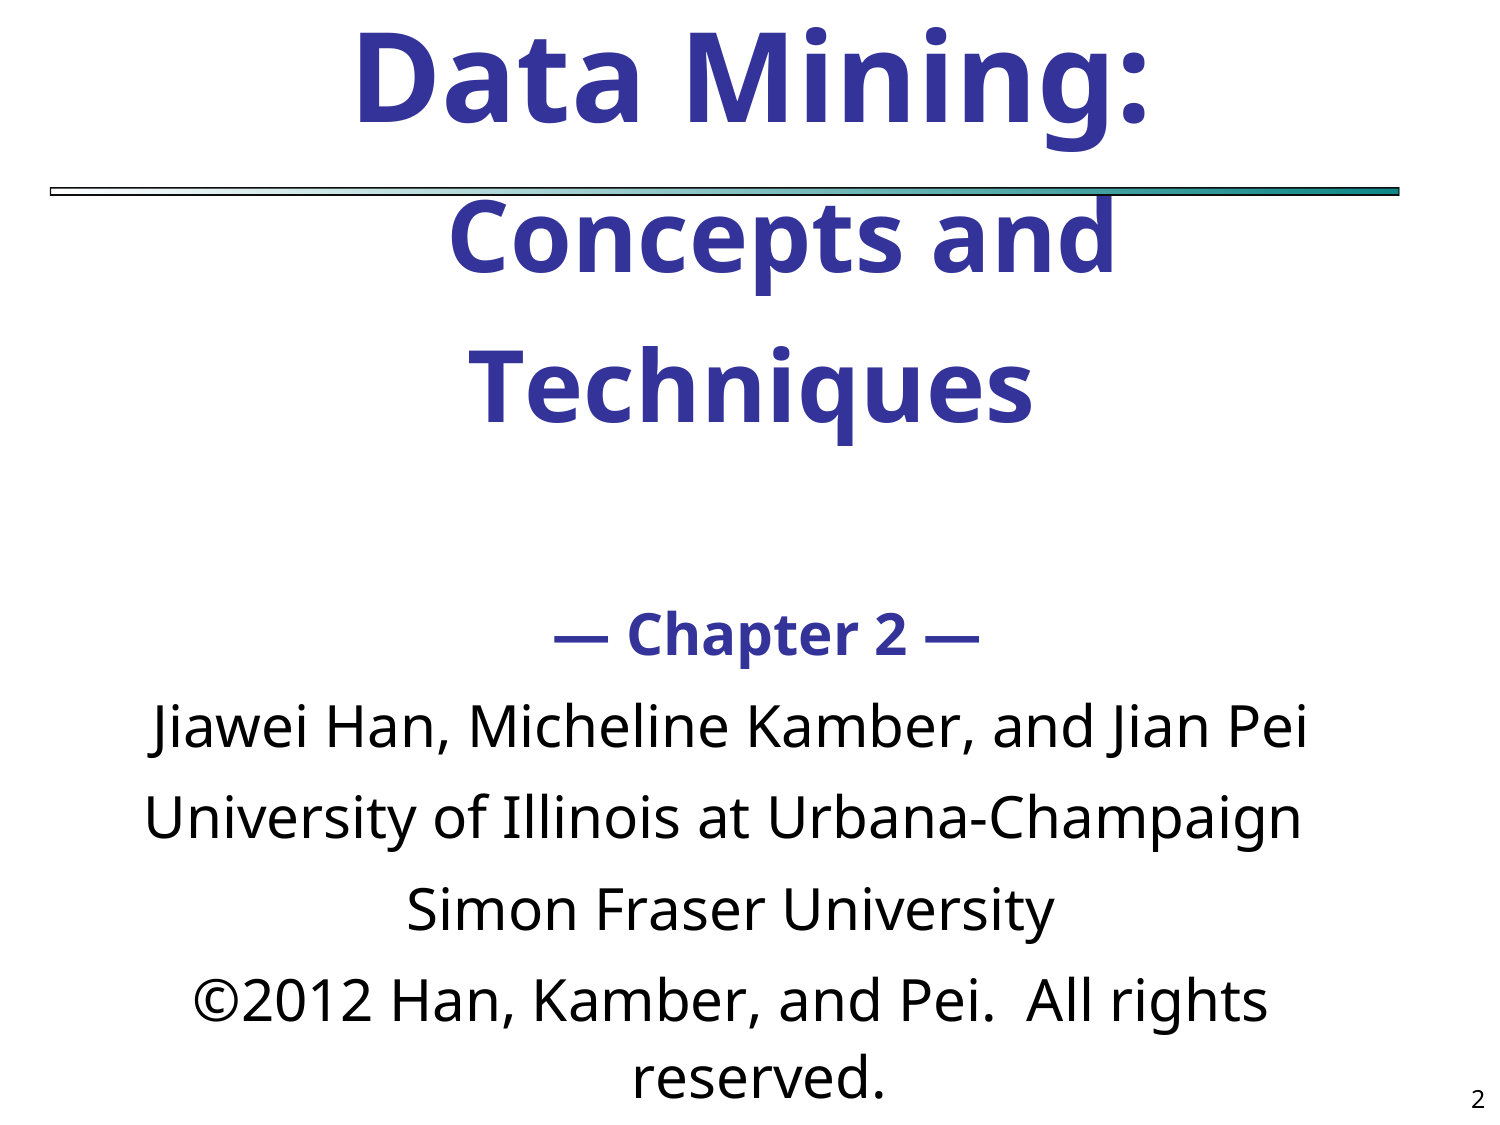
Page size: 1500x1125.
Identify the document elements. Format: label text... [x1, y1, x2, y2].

list Jiawei Han, Micheline Kamber, and Jian Pei University of Illinois at Urbana-Champaign Simon Fraser University ©2012 Han, Kamber, and Pei. All rights reserved. [49, 674, 1413, 1119]
text_box <number> [1187, 1062, 1500, 1125]
title Data Mining: Concepts and Techniques — Chapter 2 — [105, 0, 1430, 676]
